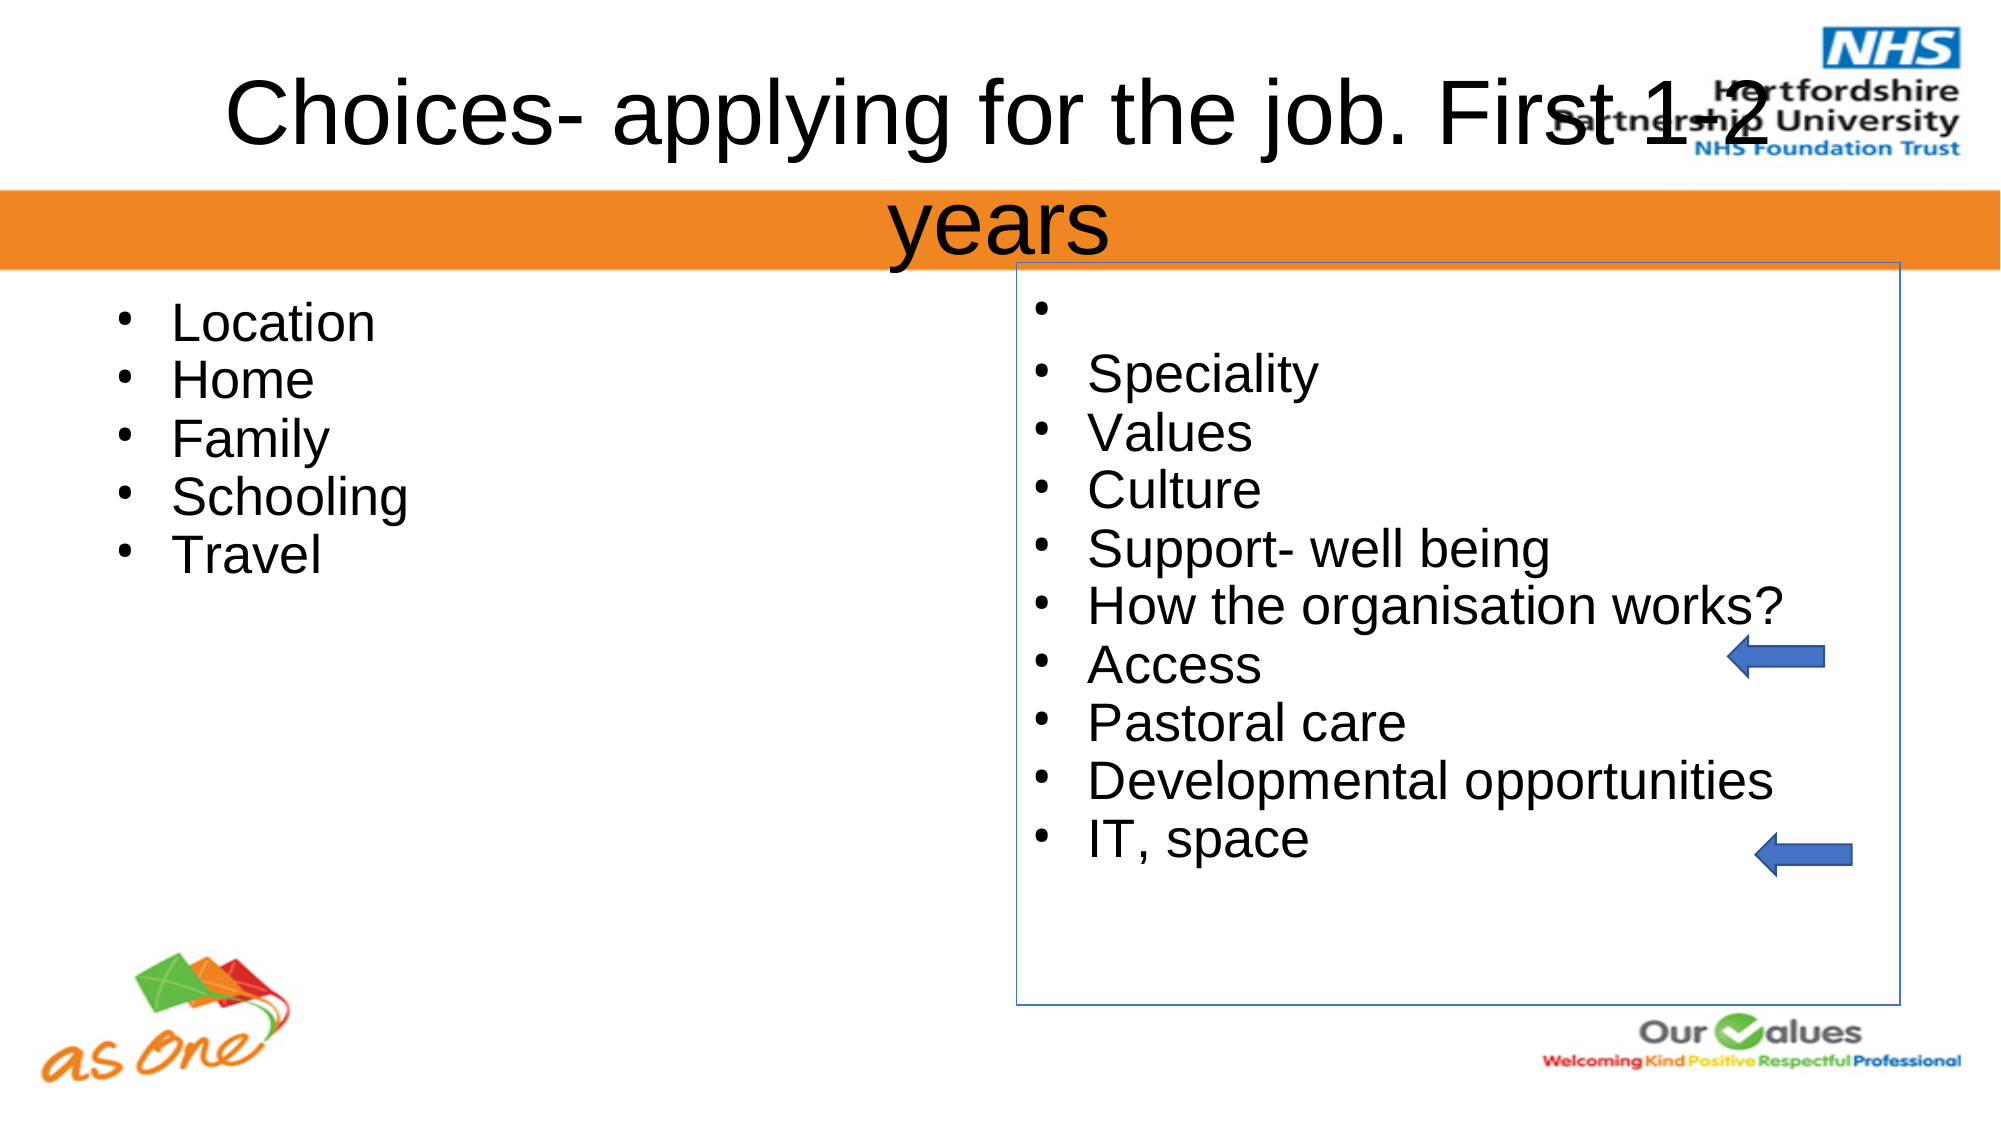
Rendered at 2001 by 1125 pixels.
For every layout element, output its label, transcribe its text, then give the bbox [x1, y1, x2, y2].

text_box [1727, 636, 1825, 677]
title Choices- applying for the job. First 1-2 years [99, 45, 1900, 150]
list Location Home Family Schooling Travel [99, 297, 984, 1005]
text_box [1755, 834, 1852, 875]
list Speciality Values Culture Support- well being How the organisation works? Access Pastoral care Developmental opportunities IT, space [1016, 262, 1901, 1005]
